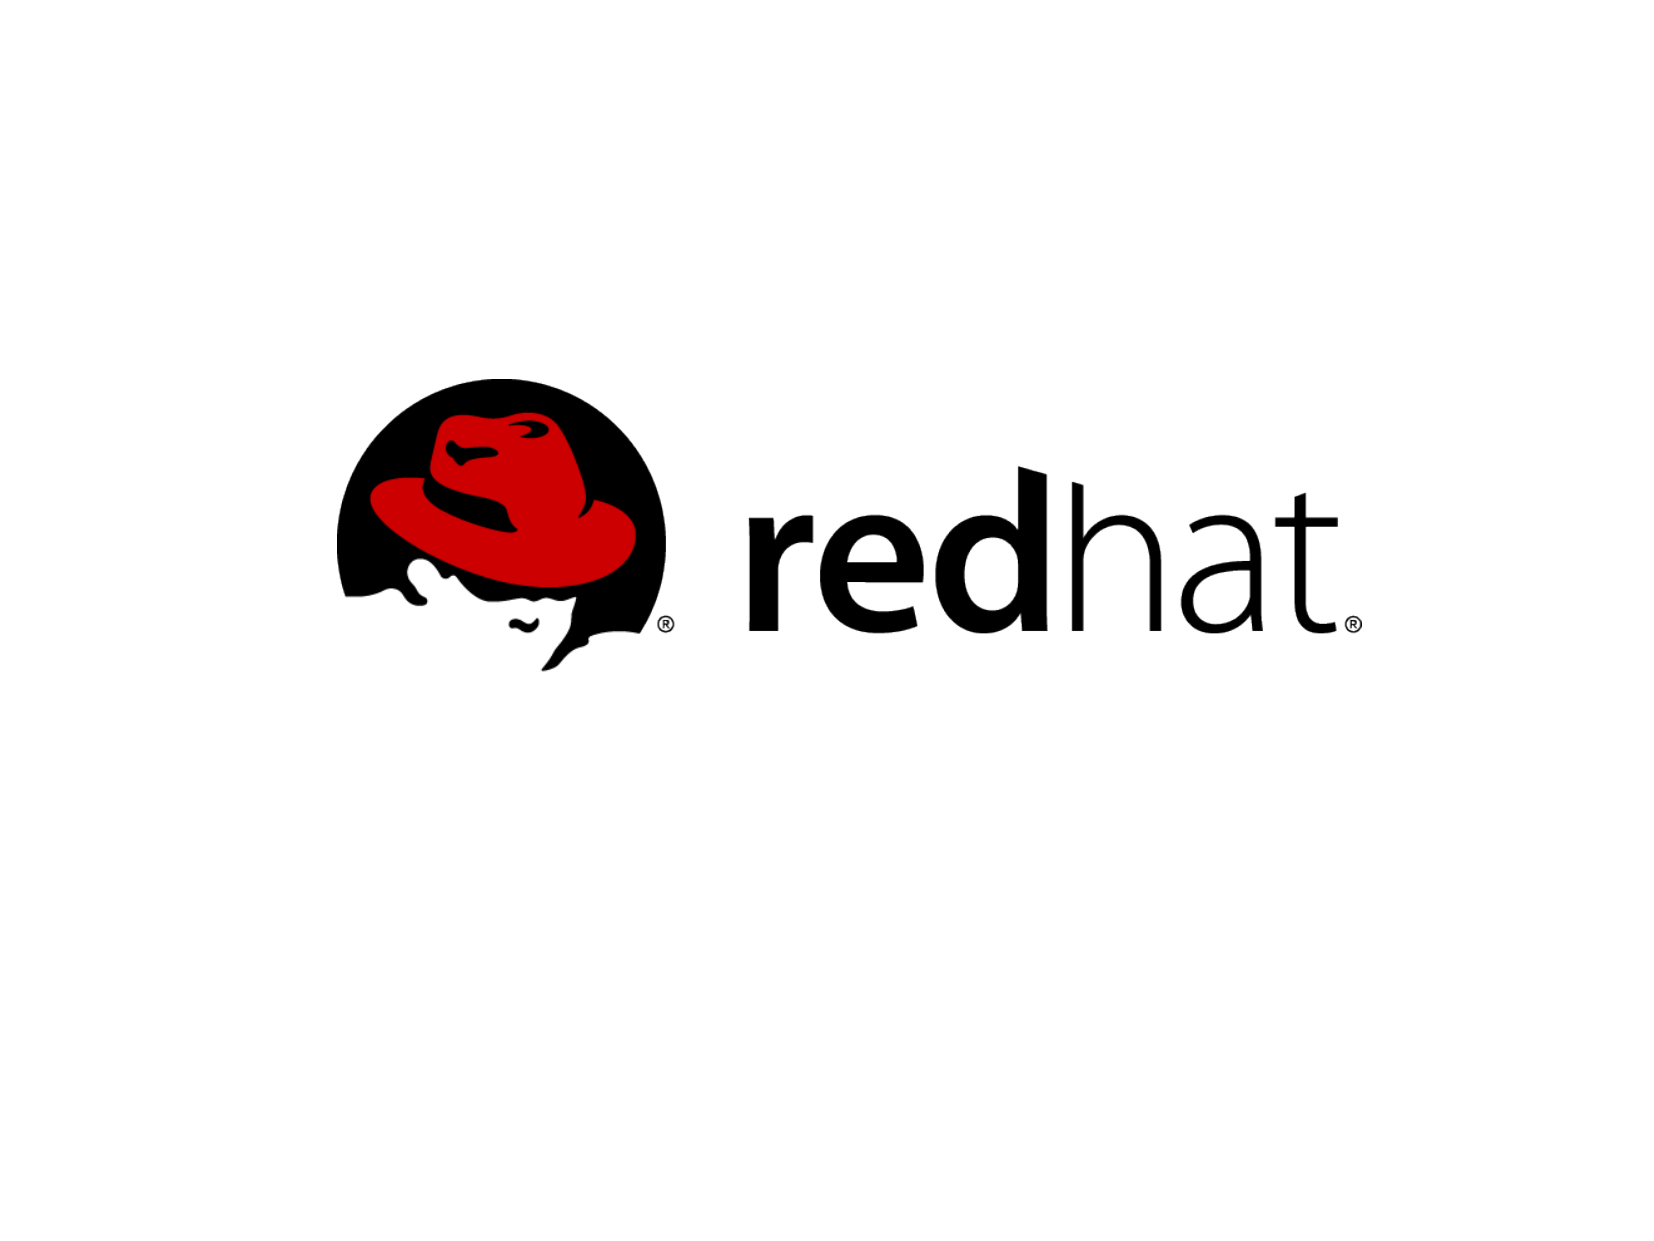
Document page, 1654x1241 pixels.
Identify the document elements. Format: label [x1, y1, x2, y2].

picture [337, 379, 1362, 709]
